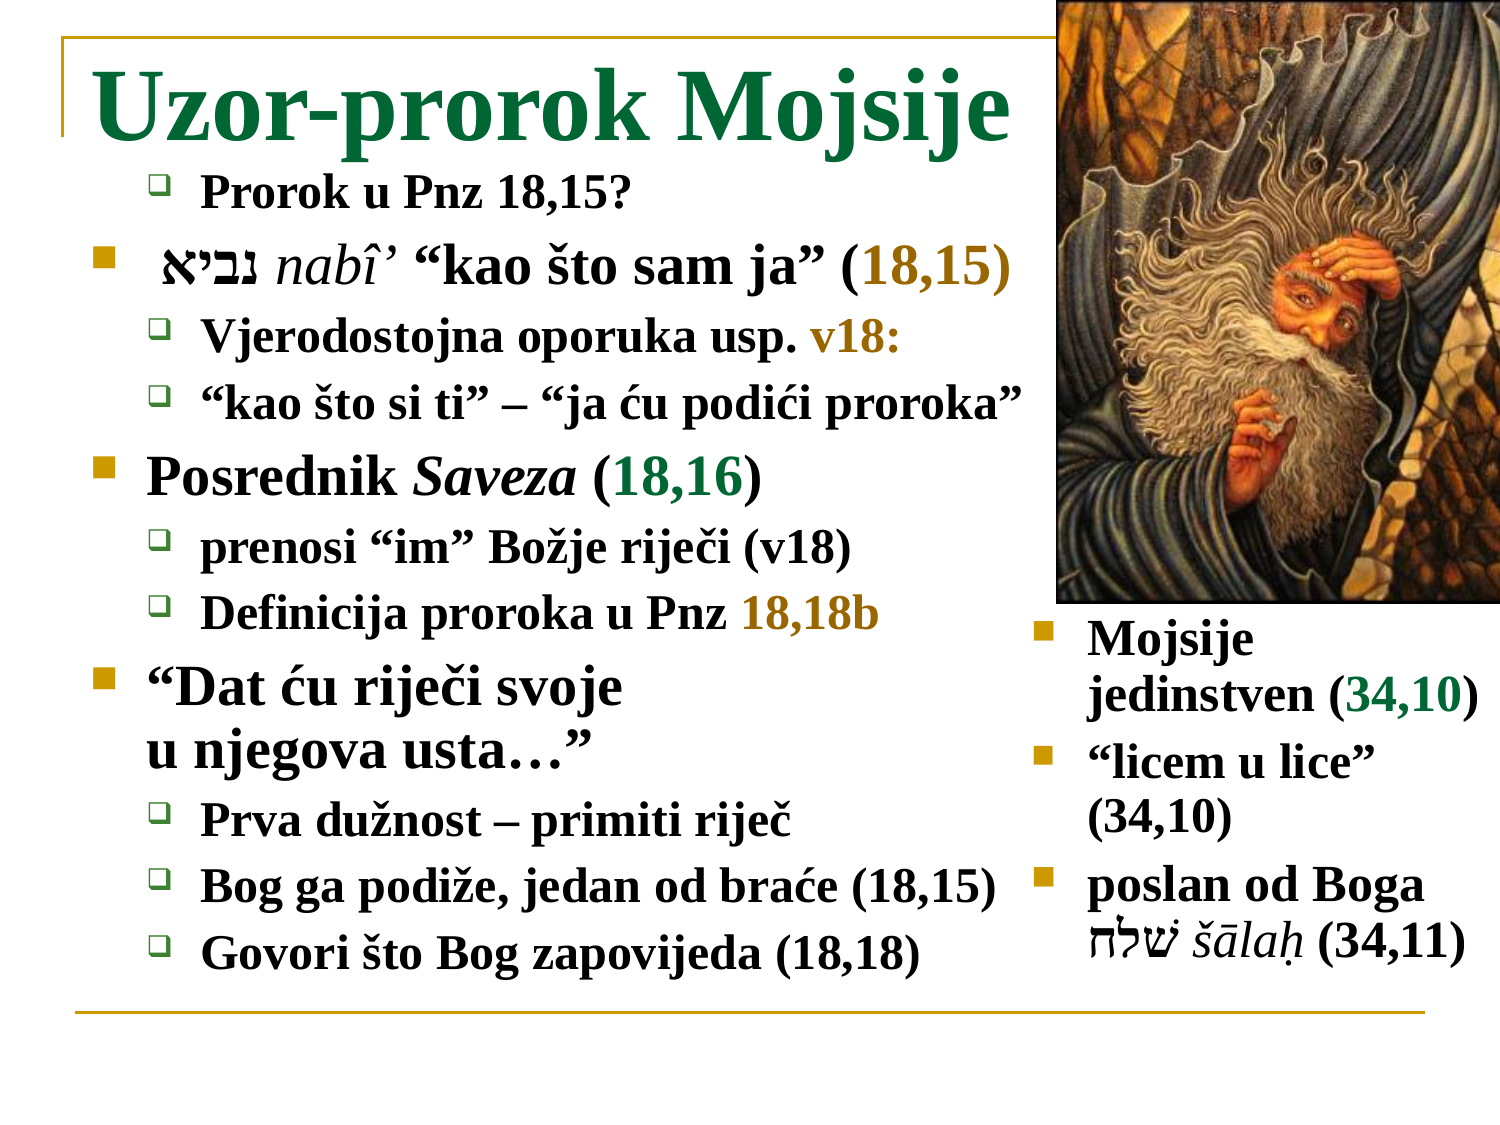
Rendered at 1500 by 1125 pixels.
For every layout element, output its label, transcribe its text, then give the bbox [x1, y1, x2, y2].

title Uzor-prorok Mojsije [75, 28, 1056, 158]
list Mojsije jedinstven (34,10) “licem u lice” (34,10) poslan od Boga שׁלח šālaḥ (34,11) [1016, 603, 1500, 1006]
list Prorok u Pnz 18,15? נביא nabî’ “kao što sam ja” (18,15) Vjerodostojna oporuka usp. v18: “kao što si ti” – “ja ću podići proroka” Posrednik Saveza (18,16) prenosi “im” Božje riječi (v18) Definicija proroka u Pnz 18,18b “Dat ću riječi svoje u njegova usta…” Prva dužnost – primiti riječ Bog ga podiže, jedan od braće (18,15) Govori što Bog zapovijeda (18,18) [75, 158, 1056, 1006]
picture [1056, 0, 1500, 604]
